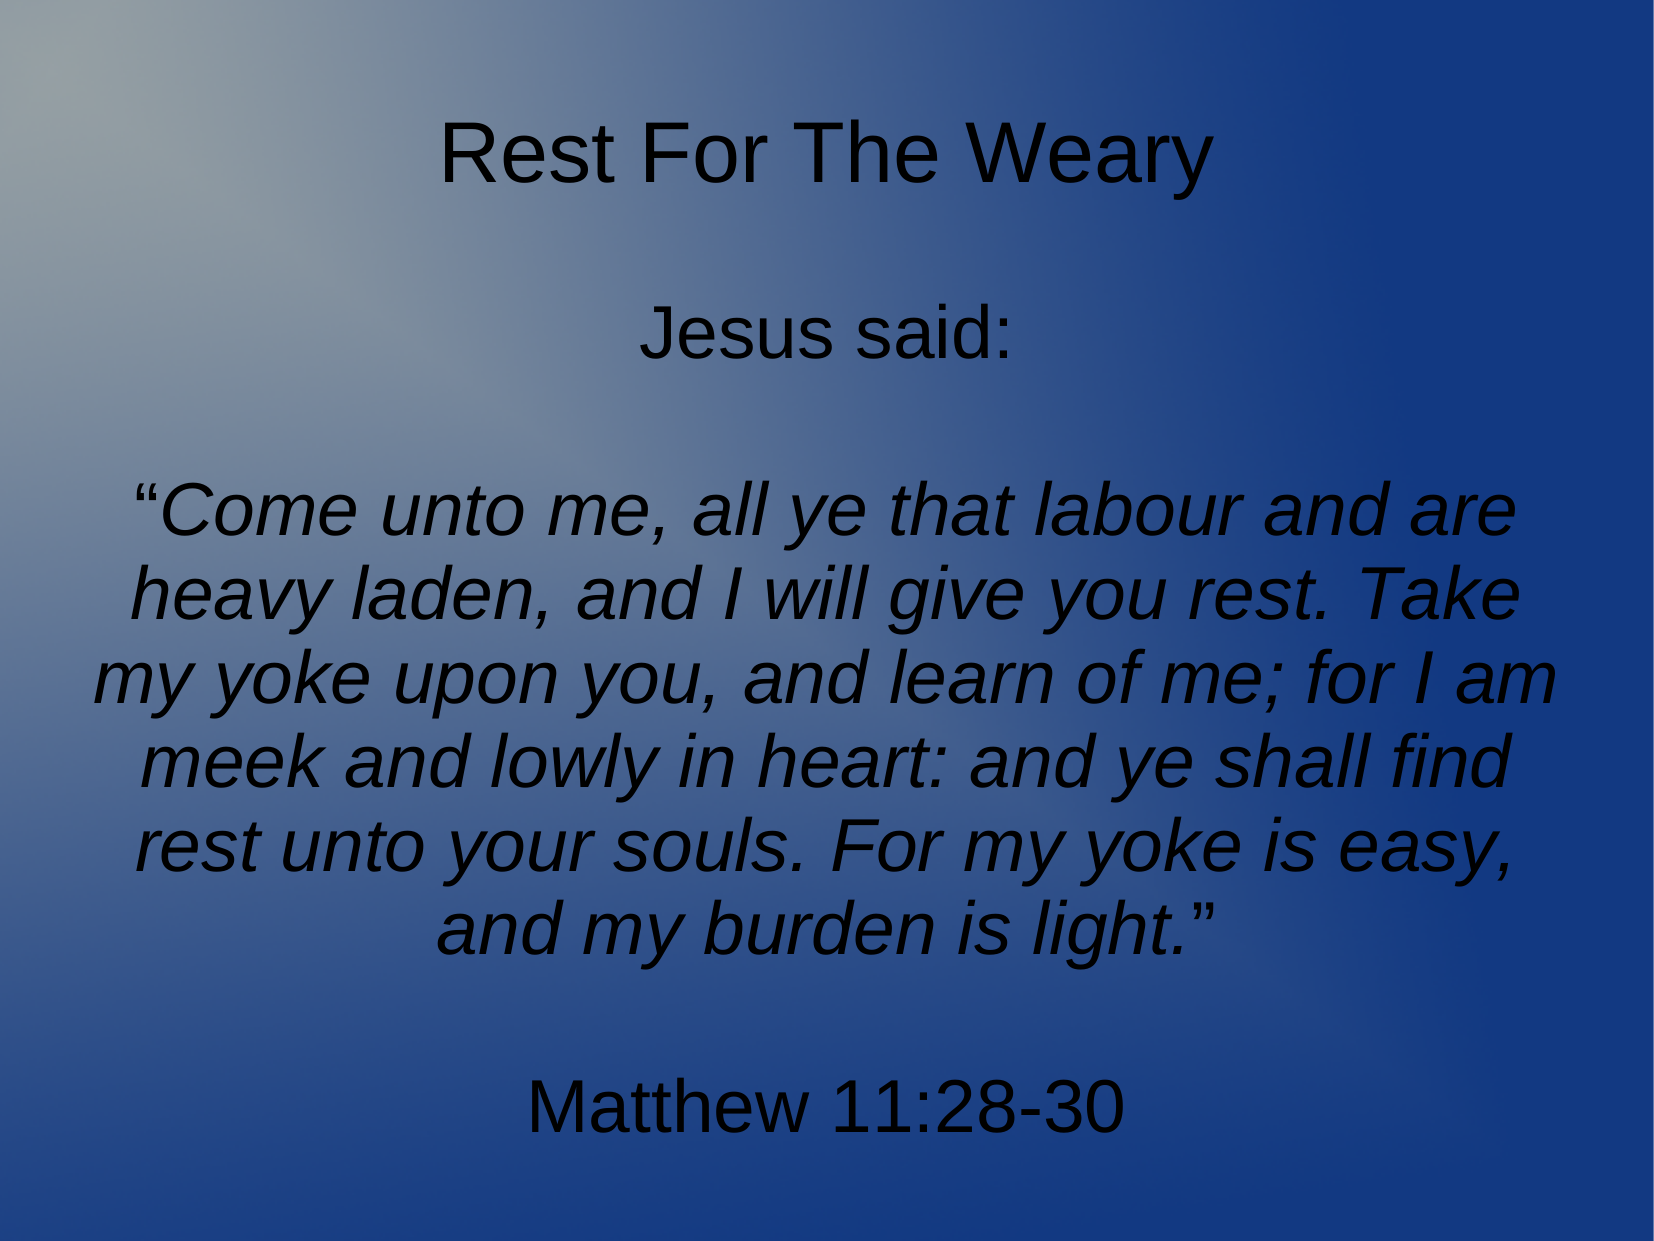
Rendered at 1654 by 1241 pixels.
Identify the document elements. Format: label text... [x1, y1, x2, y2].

subtitle Jesus said: “Come unto me, all ye that labour and are heavy laden, and I will give you rest. Take my yoke upon you, and learn of me; for I am meek and lowly in heart: and ye shall find rest unto your souls. For my yoke is easy, and my burden is light.” Matthew 11:28-30 [82, 290, 1571, 1241]
title Rest For The Weary [82, 49, 1571, 257]
picture [0, 0, 1654, 1241]
